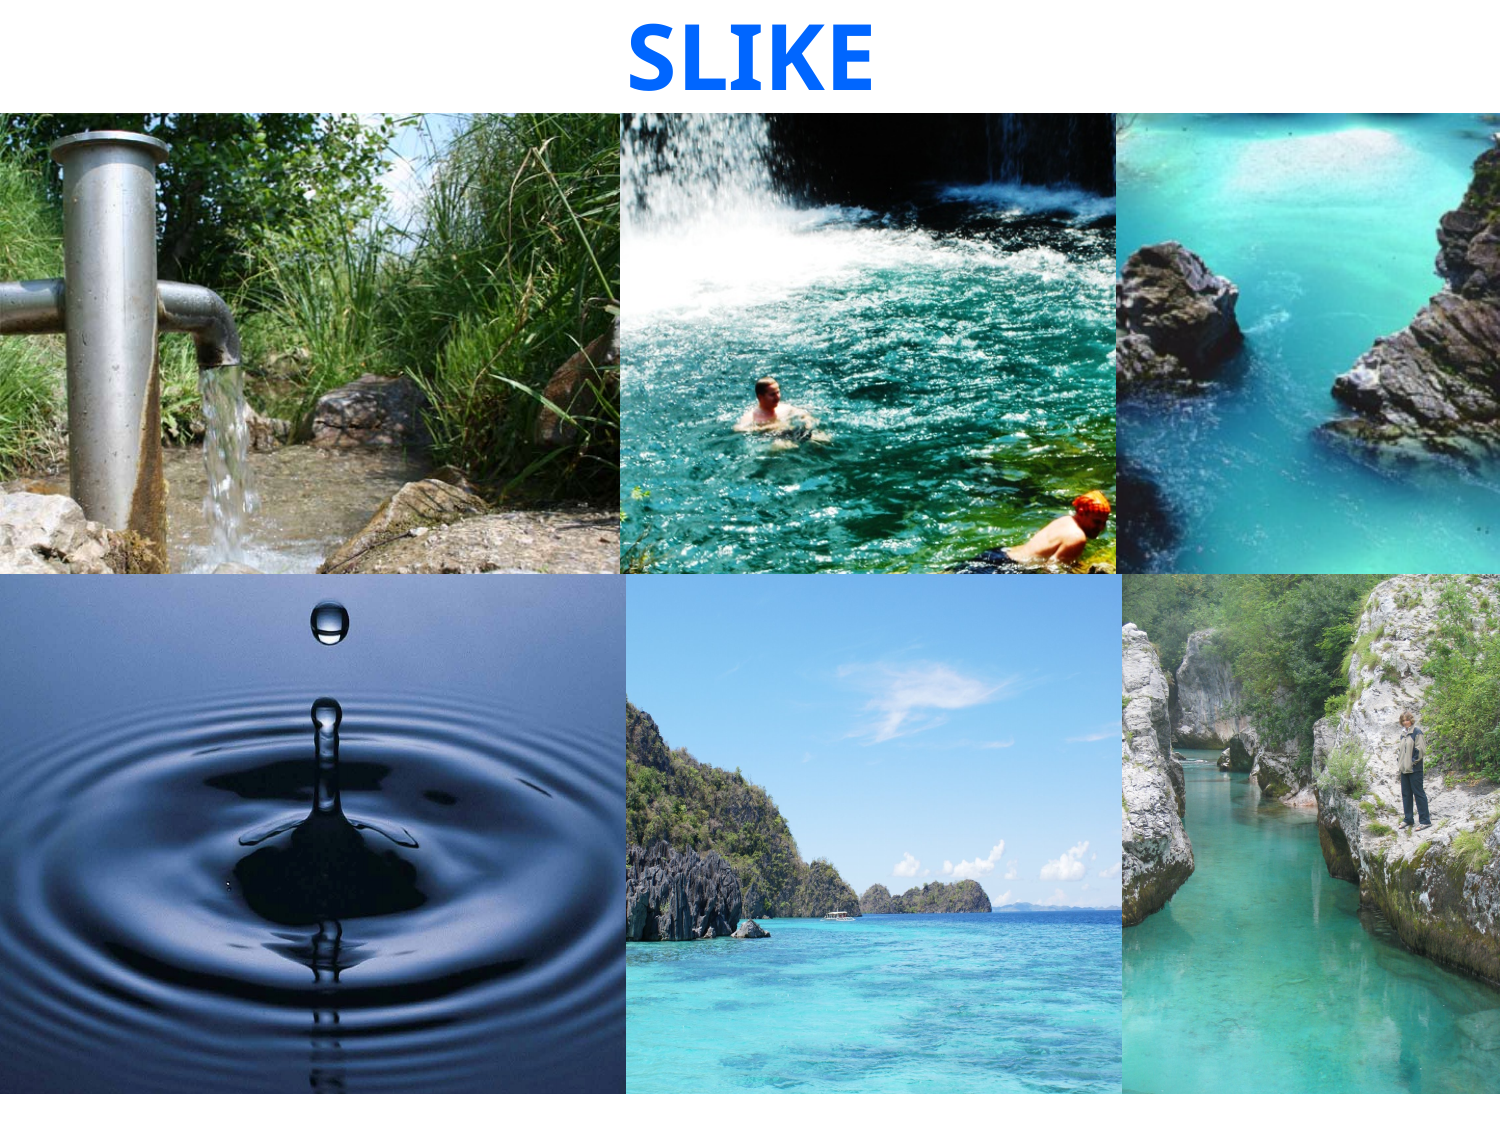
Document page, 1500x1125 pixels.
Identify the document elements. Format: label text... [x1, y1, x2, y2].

title SLIKE [76, 0, 1427, 113]
picture [0, 113, 1500, 1094]
